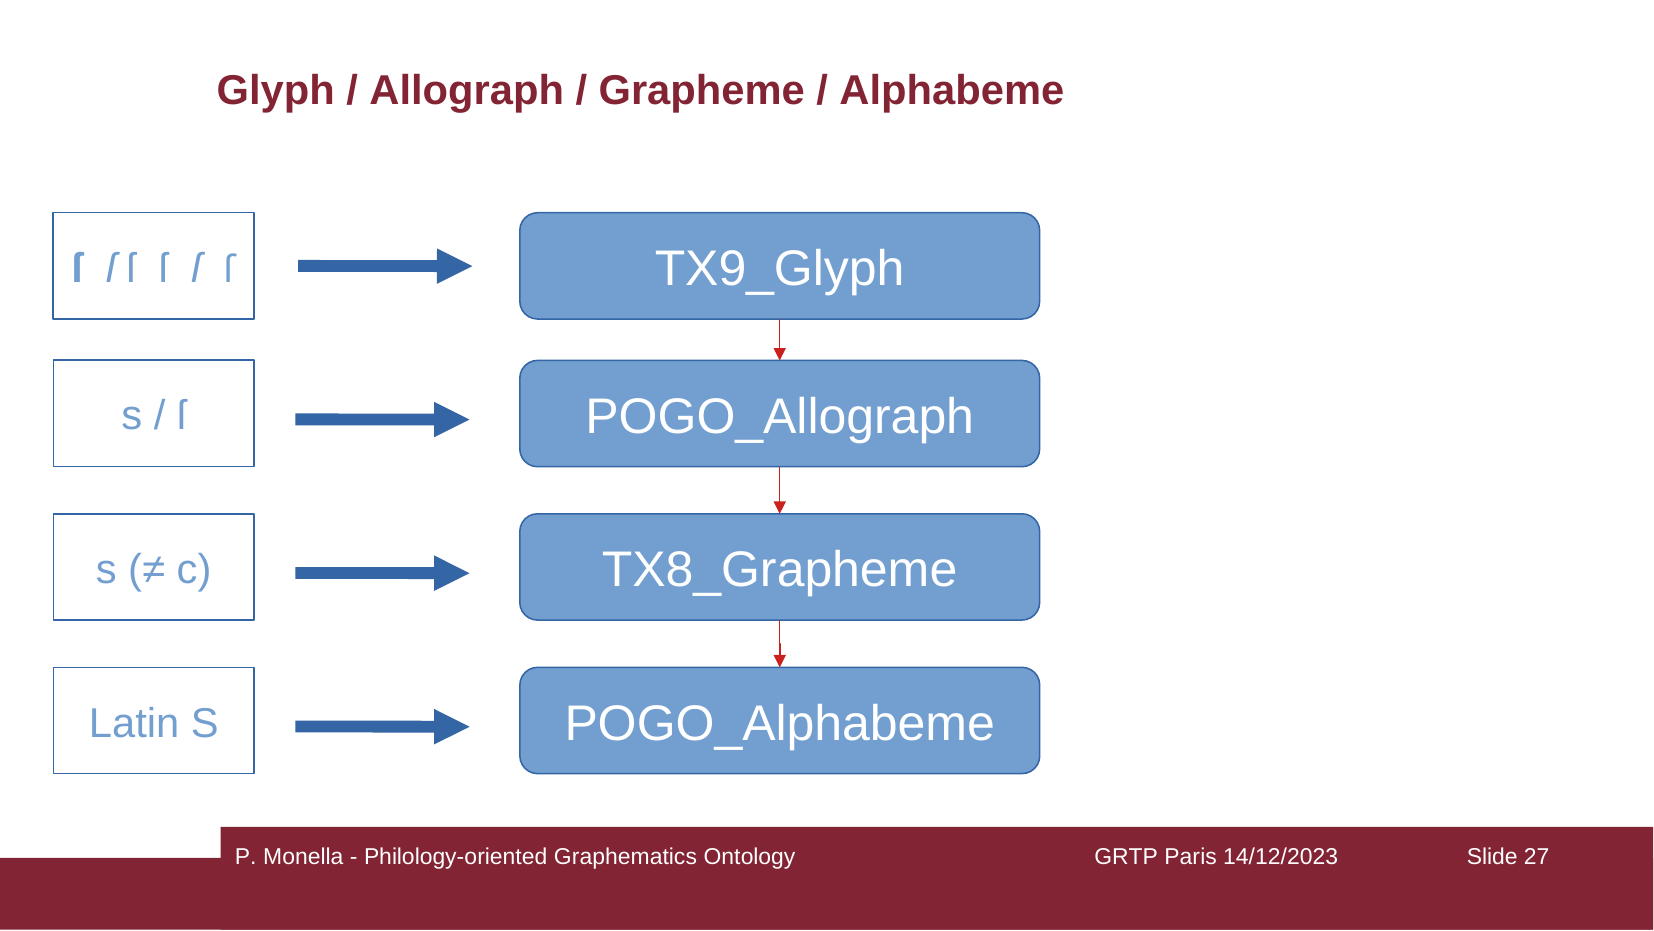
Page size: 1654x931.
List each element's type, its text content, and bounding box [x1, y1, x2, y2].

text_box s (≠ c) [53, 513, 255, 621]
text_box TX8_Grapheme [519, 513, 1040, 621]
text_box POGO_Alphabeme [519, 667, 1040, 774]
text_box TX9_Glyph [519, 212, 1040, 320]
text_box ſ ſ ſ ſ ſ ſ [53, 212, 254, 319]
text_box POGO_Allograph [519, 360, 1040, 467]
title Glyph / Allograph / Grapheme / Alphabeme [201, 55, 1543, 124]
text_box Latin S [53, 667, 255, 774]
text_box s / ſ [53, 360, 255, 467]
